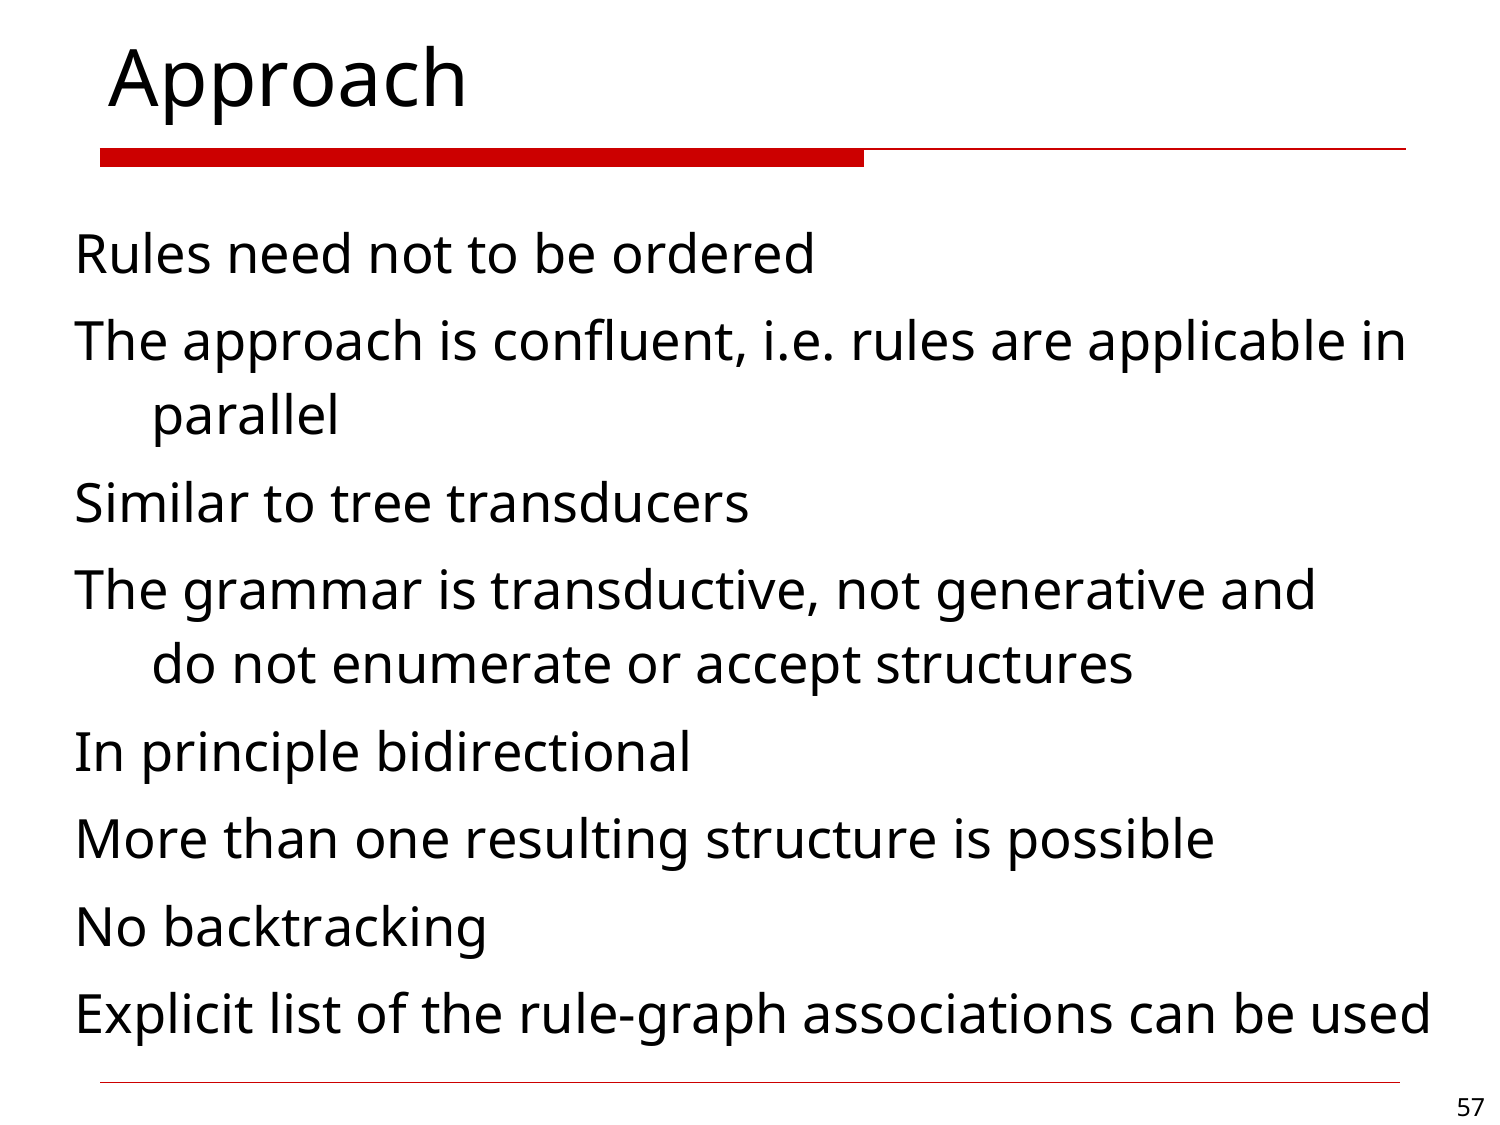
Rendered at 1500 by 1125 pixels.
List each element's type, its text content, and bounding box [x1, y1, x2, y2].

title Features of the Transductive Approach [94, 26, 1407, 138]
list Rules need not to be ordered The approach is confluent, i.e. rules are applicable in parallel Similar to tree transducers The grammar is transductive, not generative and do not enumerate or accept structures In principle bidirectional More than one resulting structure is possible No backtracking Explicit list of the rule-graph associations can be used in sentence planning [59, 207, 1450, 1032]
